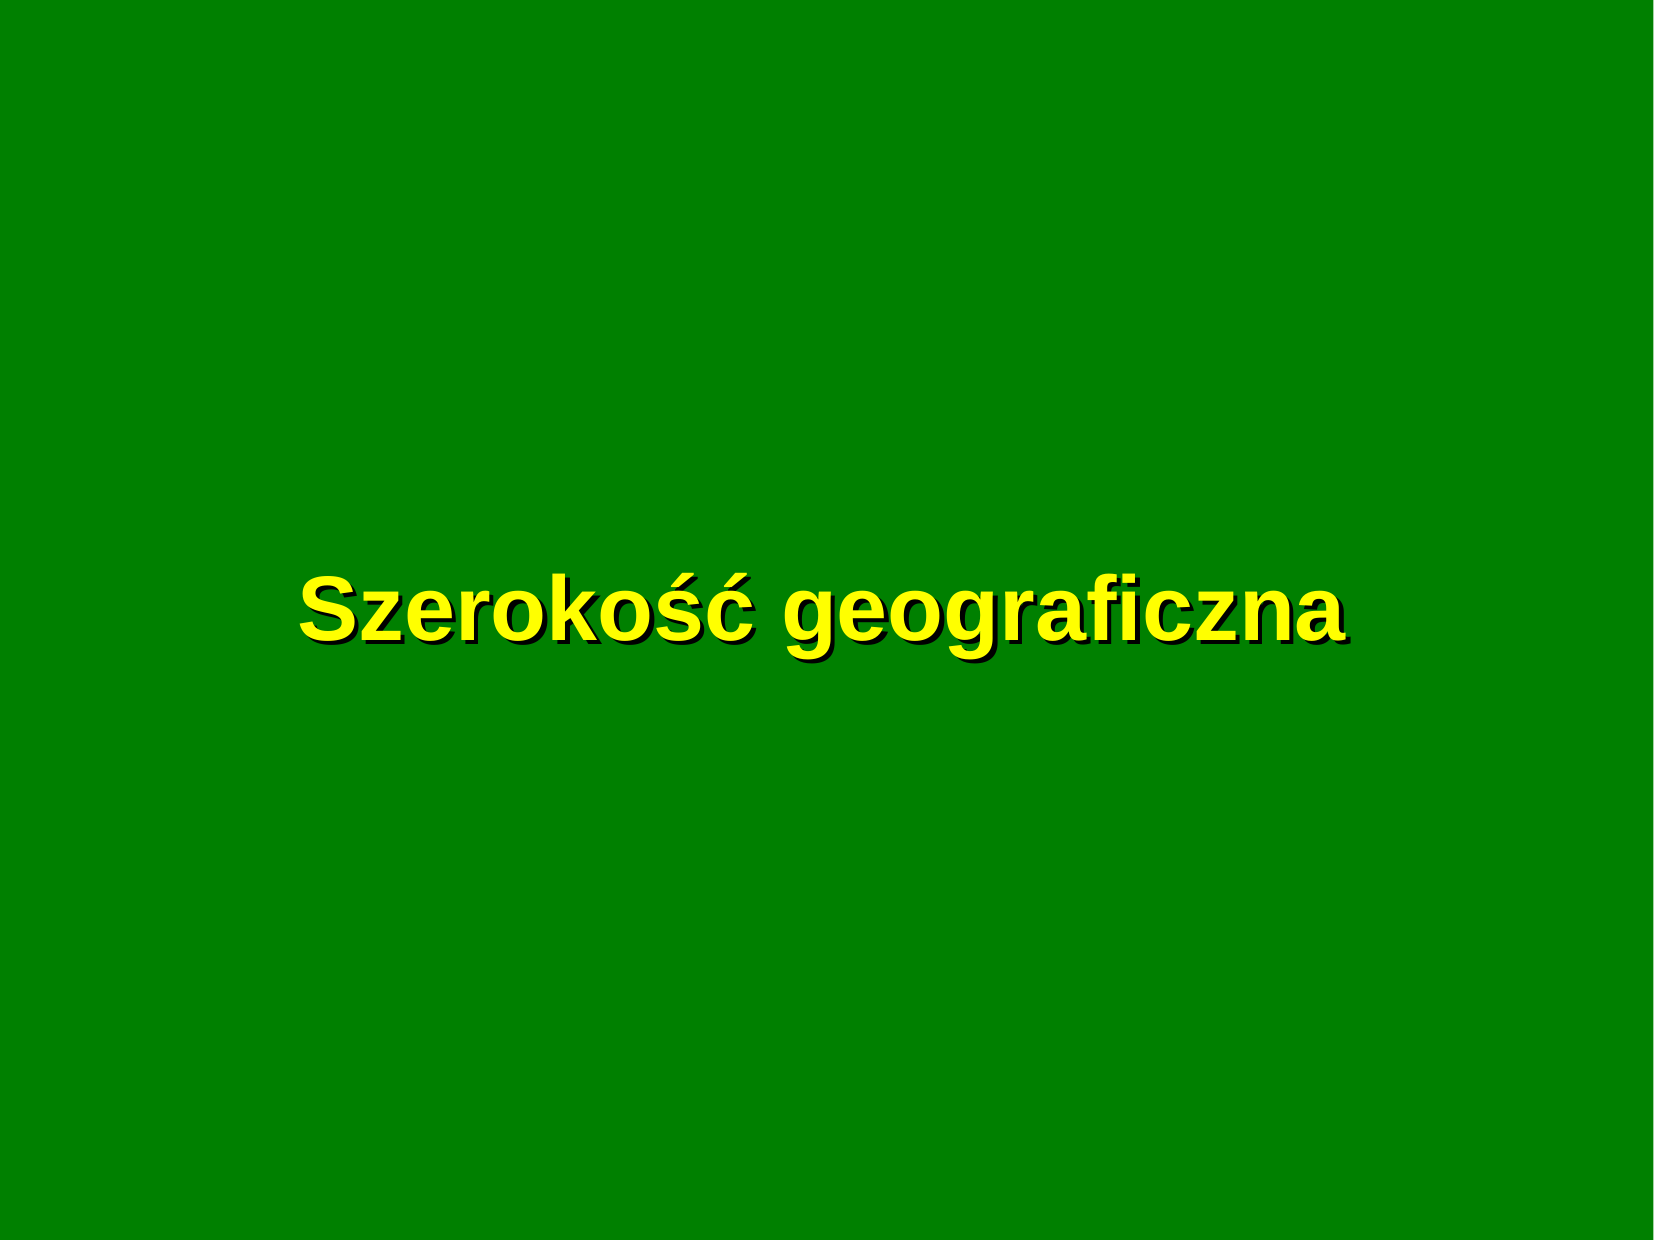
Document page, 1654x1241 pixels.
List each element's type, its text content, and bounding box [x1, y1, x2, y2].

title Szerokość geograficzna [78, 512, 1567, 706]
